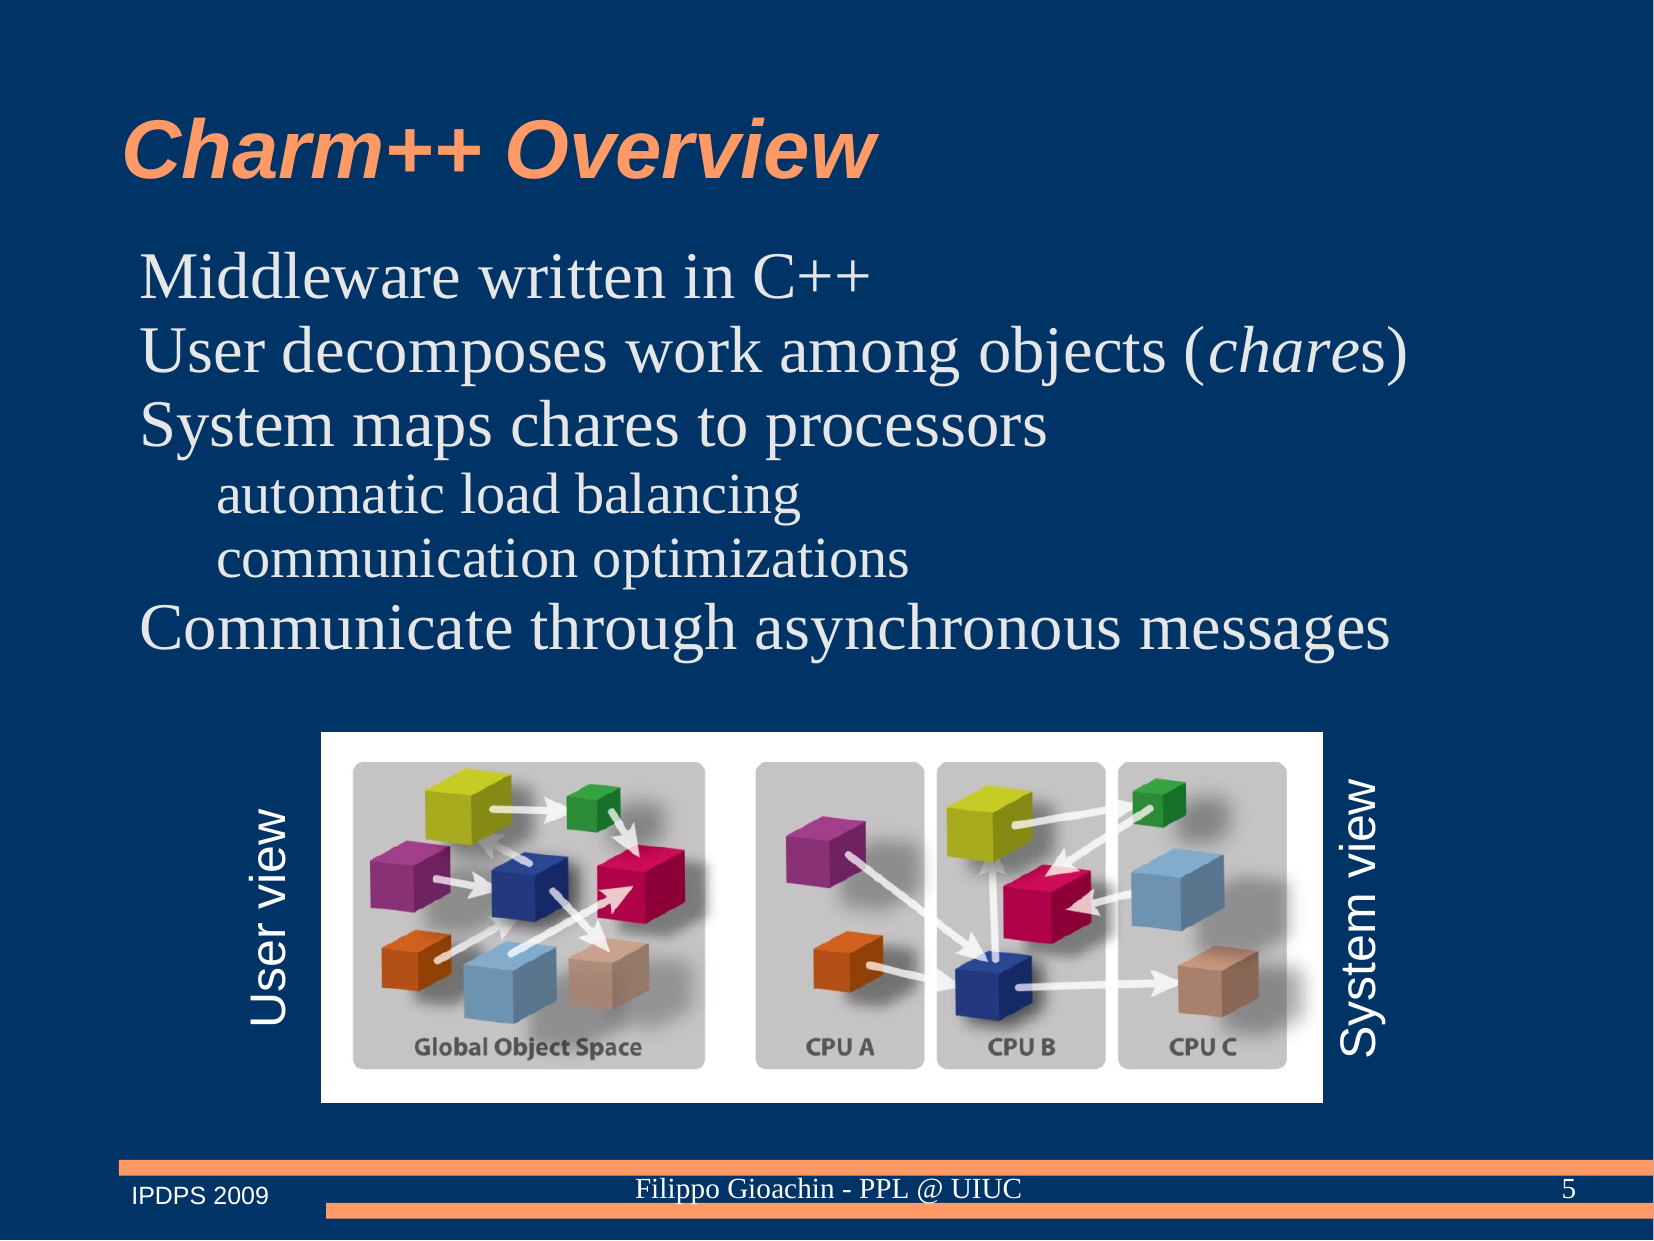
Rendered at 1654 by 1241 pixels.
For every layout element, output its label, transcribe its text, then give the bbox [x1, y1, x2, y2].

picture [321, 1035, 1323, 1103]
list Middleware written in C++ User decomposes work among objects (chares) System maps chares to processors automatic load balancing communication optimizations Communicate through asynchronous messages [121, 238, 1561, 1035]
text_box System view [1323, 760, 1418, 1075]
title Charm++ Overview [121, 46, 1534, 238]
text_box User view [232, 791, 324, 1044]
